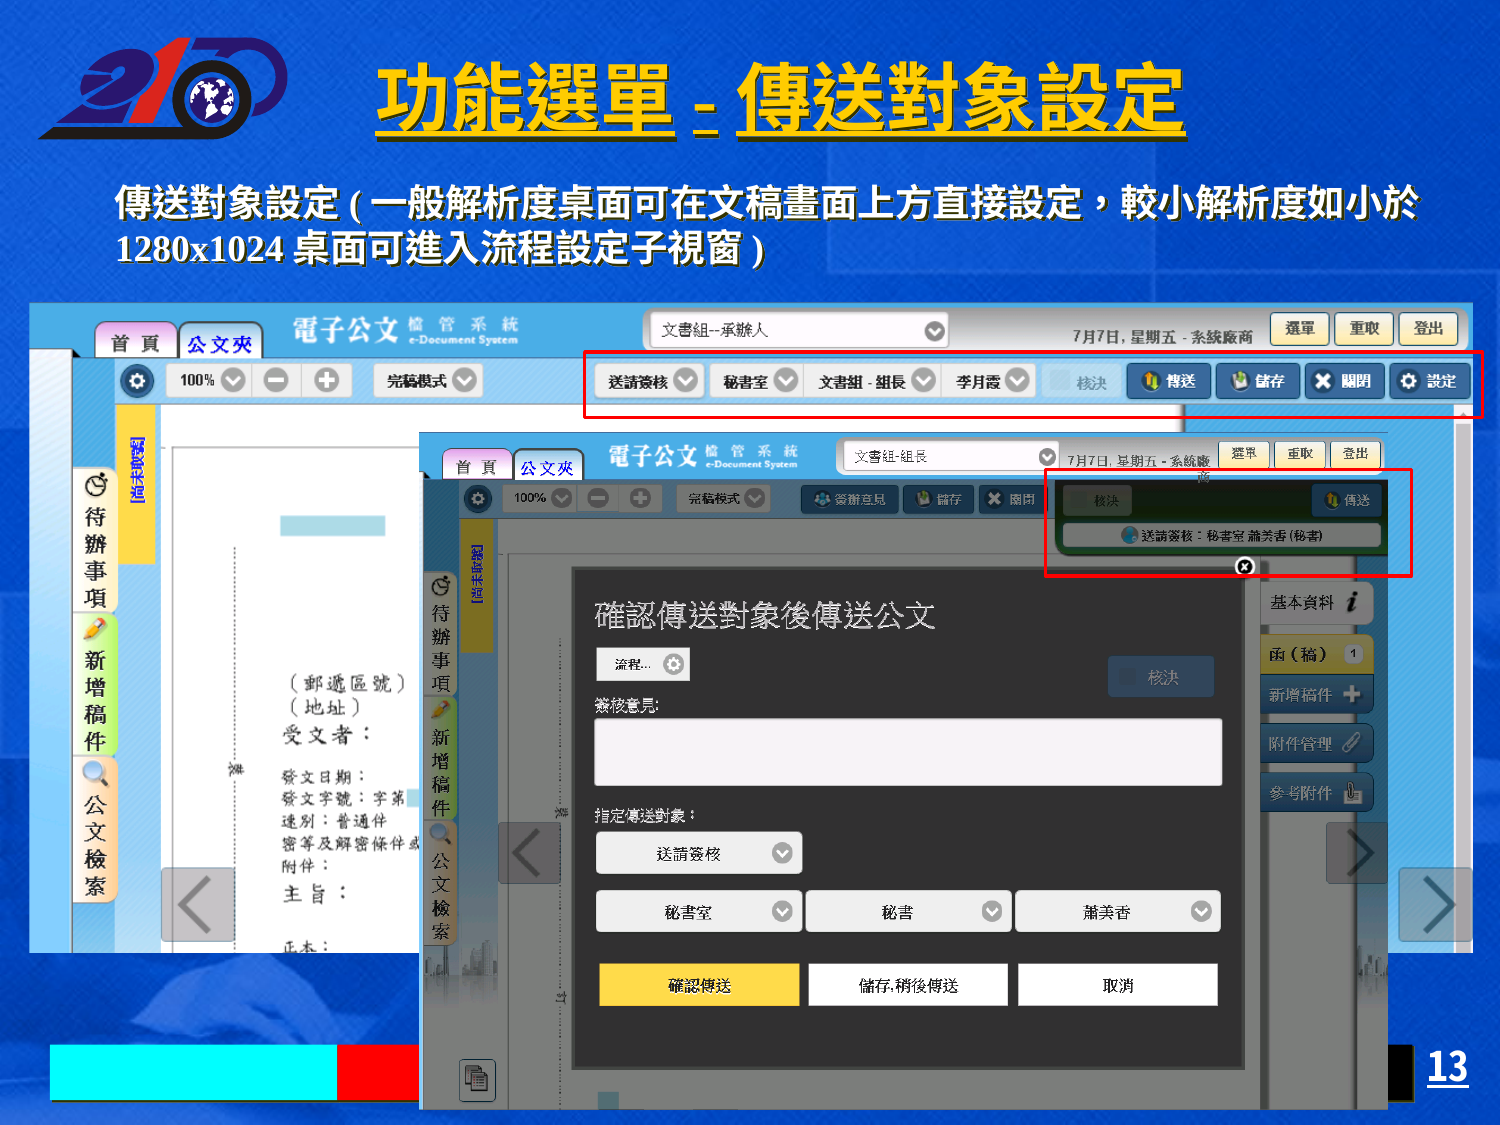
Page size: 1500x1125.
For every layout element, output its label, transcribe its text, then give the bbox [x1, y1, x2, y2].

text_box 傳送對象設定(一般解析度桌面可在文稿畫面上方直接設定，較小解析度如小於1280x1024桌面可進入流程設定子視窗) [100, 171, 1462, 277]
picture [0, 0, 1500, 1125]
text_box 功能選單-傳送對象設定 [360, 42, 1201, 149]
